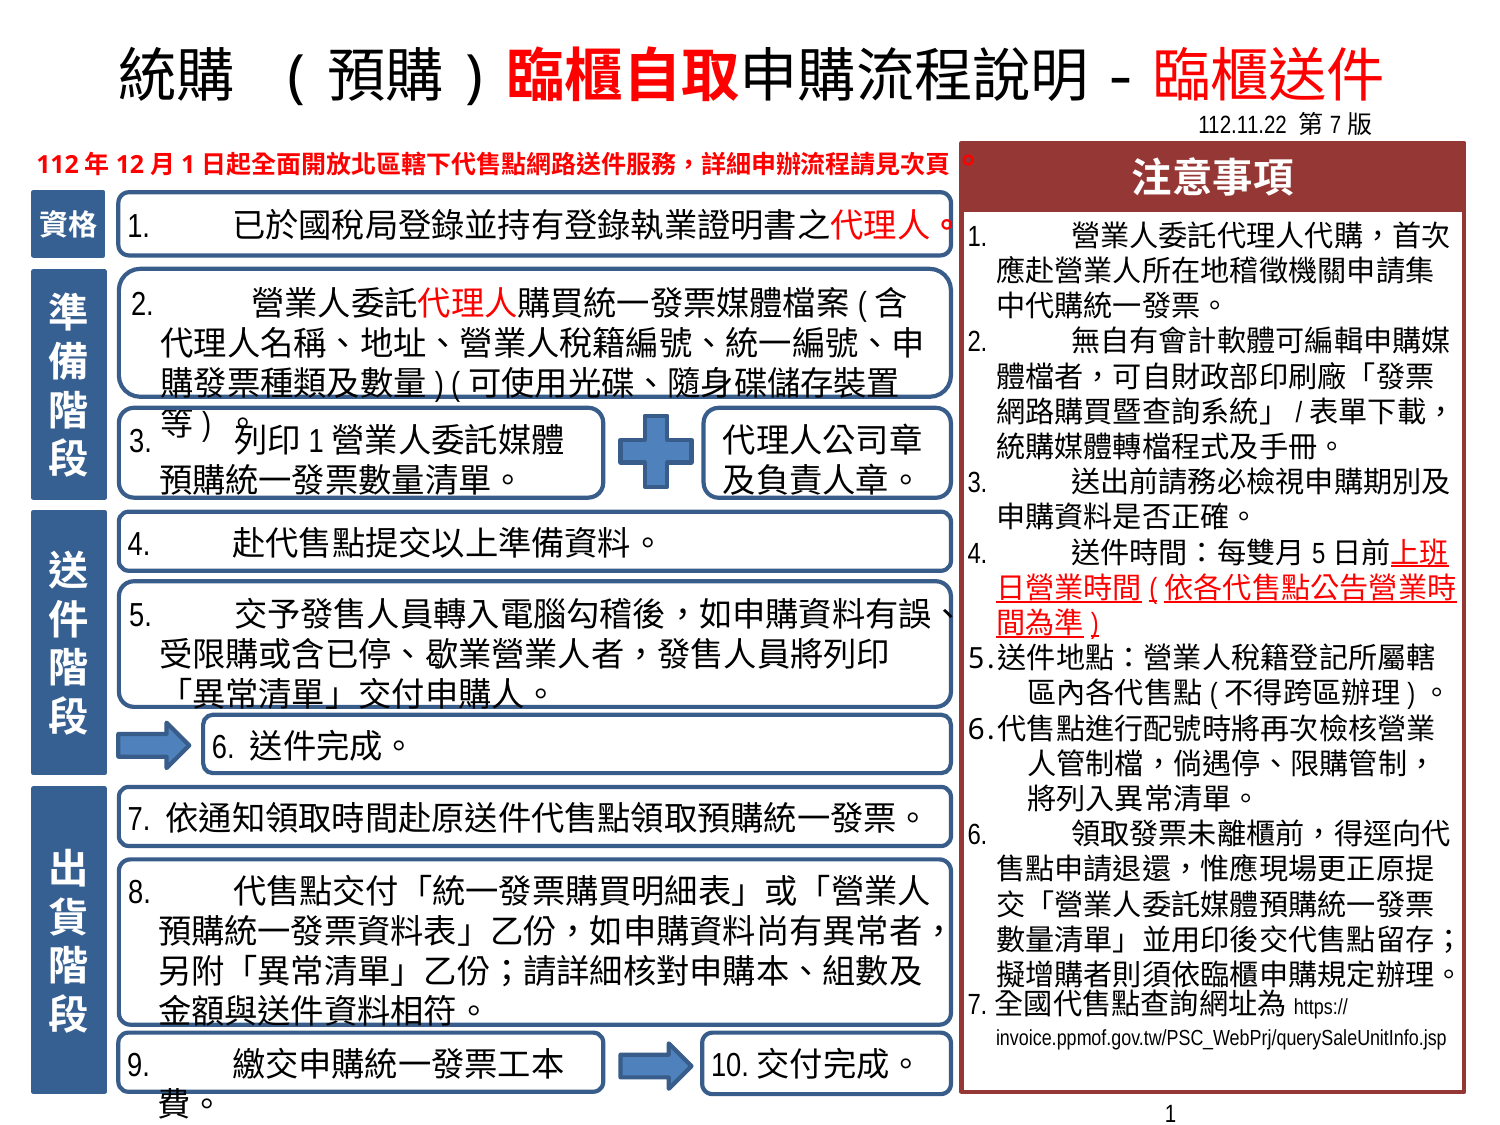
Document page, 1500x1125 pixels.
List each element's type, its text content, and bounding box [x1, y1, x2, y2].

text_box 資格 [33, 192, 103, 255]
text_box 3. 列印1營業人委託媒體預購統一發票數量清單。 [118, 407, 604, 498]
text_box 10.交付完成。 [702, 1032, 951, 1095]
text_box [620, 1043, 692, 1089]
text_box 112年12月1日起全面開放北區轄下代售點網路送件服務，詳細申辦流程請見次頁。 [21, 132, 1004, 191]
text_box 準備階段 [34, 271, 104, 498]
text_box 8. 代售點交付「統一發票購買明細表」或「營業人預購統一發票資料表」乙份，如申購資料尚有異常者，另附「異常清單」乙份；請詳細核對申購本、組數及金額與送件資料相符。 [118, 859, 951, 1025]
text_box 6. 送件完成。 [203, 714, 951, 774]
text_box [118, 722, 190, 769]
text_box 7. 依通知領取時間赴原送件代售點領取預購統一發票。 [118, 786, 951, 847]
text_box 1. 已於國稅局登錄並持有登錄執業證明書之代理人。 [118, 192, 951, 256]
text_box 出貨階段 [34, 789, 104, 1092]
text_box 注意事項 [962, 143, 1464, 209]
text_box 送件階段 [34, 512, 104, 773]
text_box 112.11.22 第7版 [1183, 100, 1467, 146]
text_box 9. 繳交申購統一發票工本費。 [118, 1032, 604, 1092]
text_box 代理人公司章 及負責人章。 [703, 407, 951, 498]
text_box 1. 營業人委託代理人代購，首次應赴營業人所在地稽徵機關申請集中代購統一發票。 2. 無自有會計軟體可編輯申購媒體檔者，可自財政部印刷廠「發票網路購買暨查詢系統」/表單下載，統購媒體轉檔程式及手冊。 3. 送出前請務必檢視申購期別及申購資料是否正確。 4. 送件時間：每雙月5日前上班日營業時間(依各代售點公告營業時間為準) 送件地點：營業人稅籍登記所屬轄區內各代售點(不得跨區辦理)。 代售點進行配號時將再次檢核營業人管制檔，倘遇停、限購管制，將列入異常清單。 6. 領取發票未離櫃前，得逕向代售點申請退還，惟應現場更正原提交「營業人委託媒體預購統一發票數量清單」並用印後交代售點留存；擬增購者則須依臨櫃申購規定辦理。 7.全國代售點查詢網址為https://invoice.ppmof.gov.tw/PSC_WebPrj/querySaleUnitInfo.jsp [962, 209, 1464, 1092]
text_box 5. 交予發售人員轉入電腦勾稽後，如申購資料有誤、受限購或含已停、歇業營業人者，發售人員將列印「異常清單」交付申購人。 [118, 581, 951, 707]
text_box 2. 營業人委託代理人購買統一發票媒體檔案(含代理人名稱、地址、營業人稅籍編號、統一編號、申購發票種類及數量) (可使用光碟、隨身碟儲存裝置等) 。 [118, 268, 951, 397]
title 統購 (預購)臨櫃自取申購流程說明-臨櫃送件 [76, 30, 1427, 112]
text_box 4. 赴代售點提交以上準備資料。 [118, 511, 951, 571]
text_box 1 [1149, 1082, 1500, 1125]
text_box [620, 415, 692, 487]
